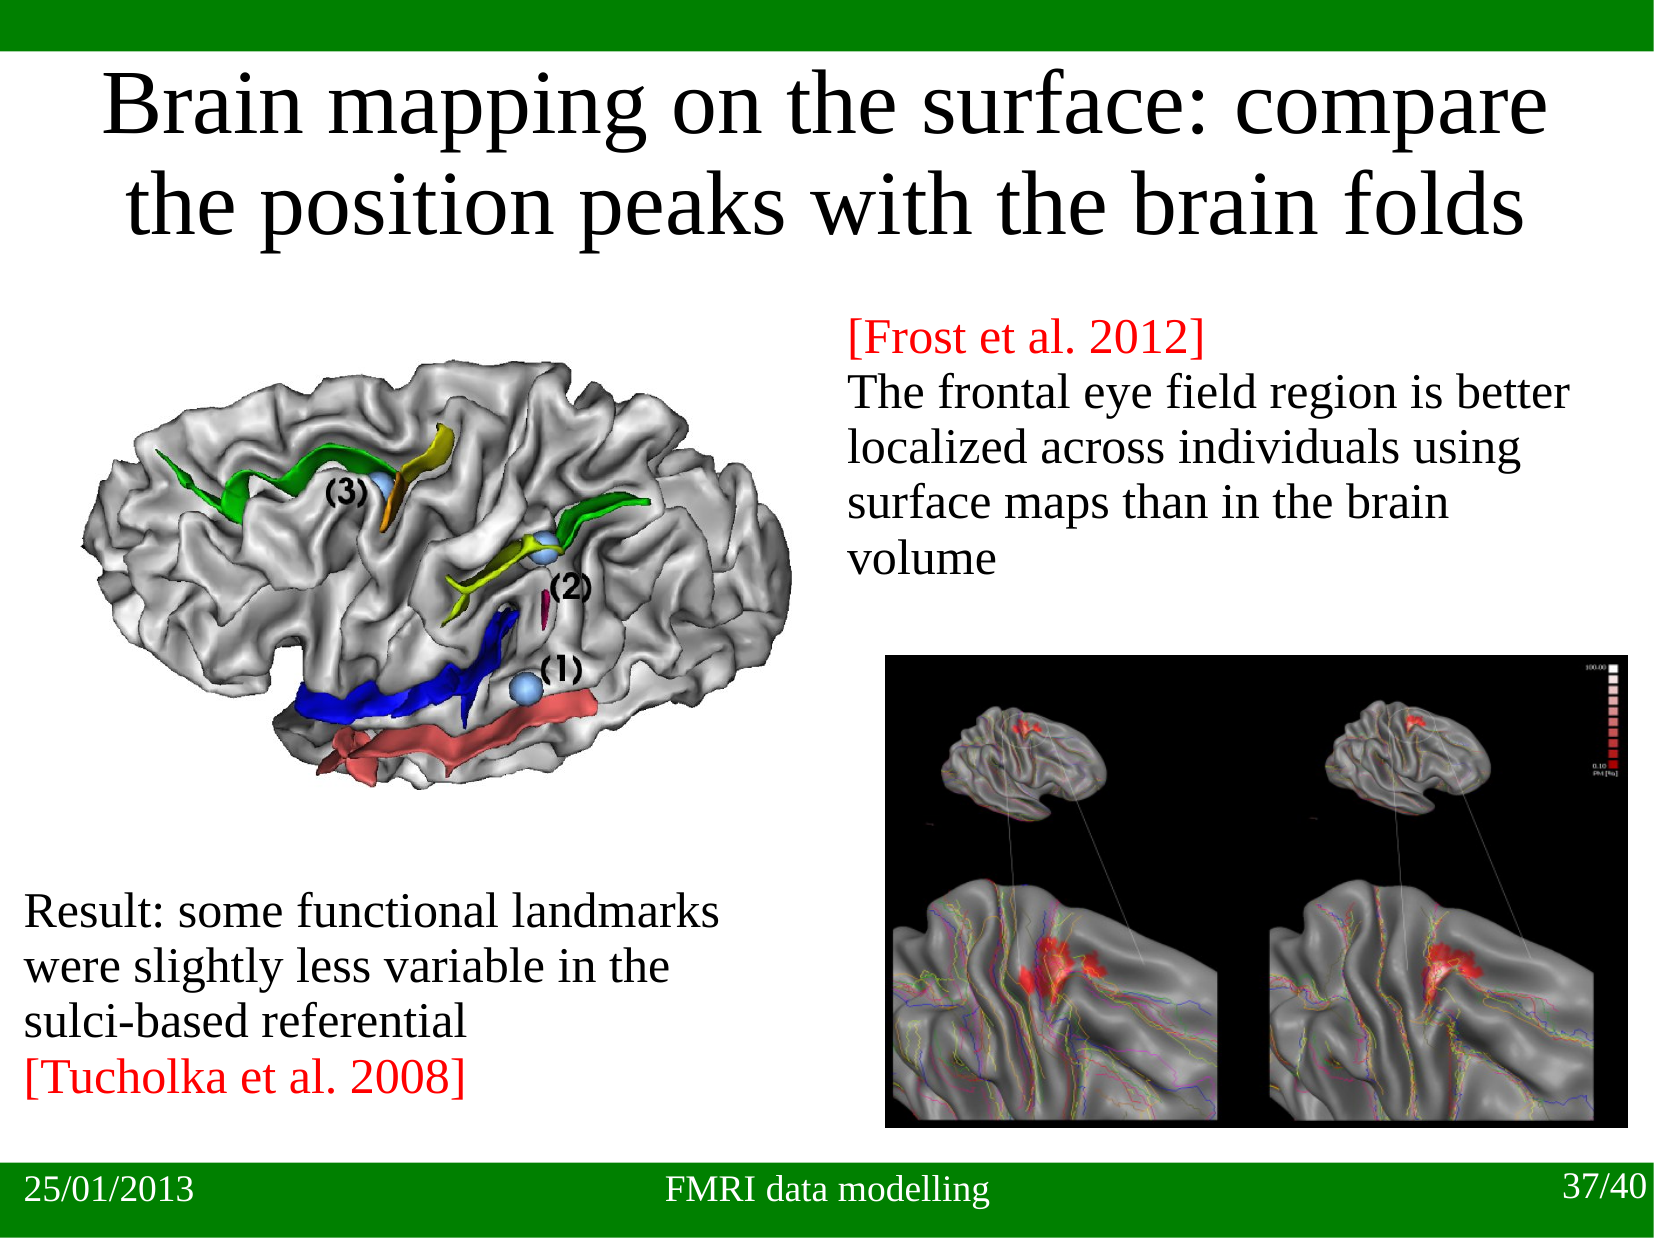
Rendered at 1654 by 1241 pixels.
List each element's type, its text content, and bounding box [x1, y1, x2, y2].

text_box Result: some functional landmarks were slightly less variable in the sulci-based referential [Tucholka et al. 2008] [8, 875, 792, 1112]
picture [80, 359, 792, 790]
picture [885, 655, 1628, 1128]
text_box [Frost et al. 2012] The frontal eye field region is better localized across individuals using surface maps than in the brain volume [832, 301, 1603, 593]
title Brain mapping on the surface: compare the position peaks with the brain folds [82, 51, 1571, 255]
